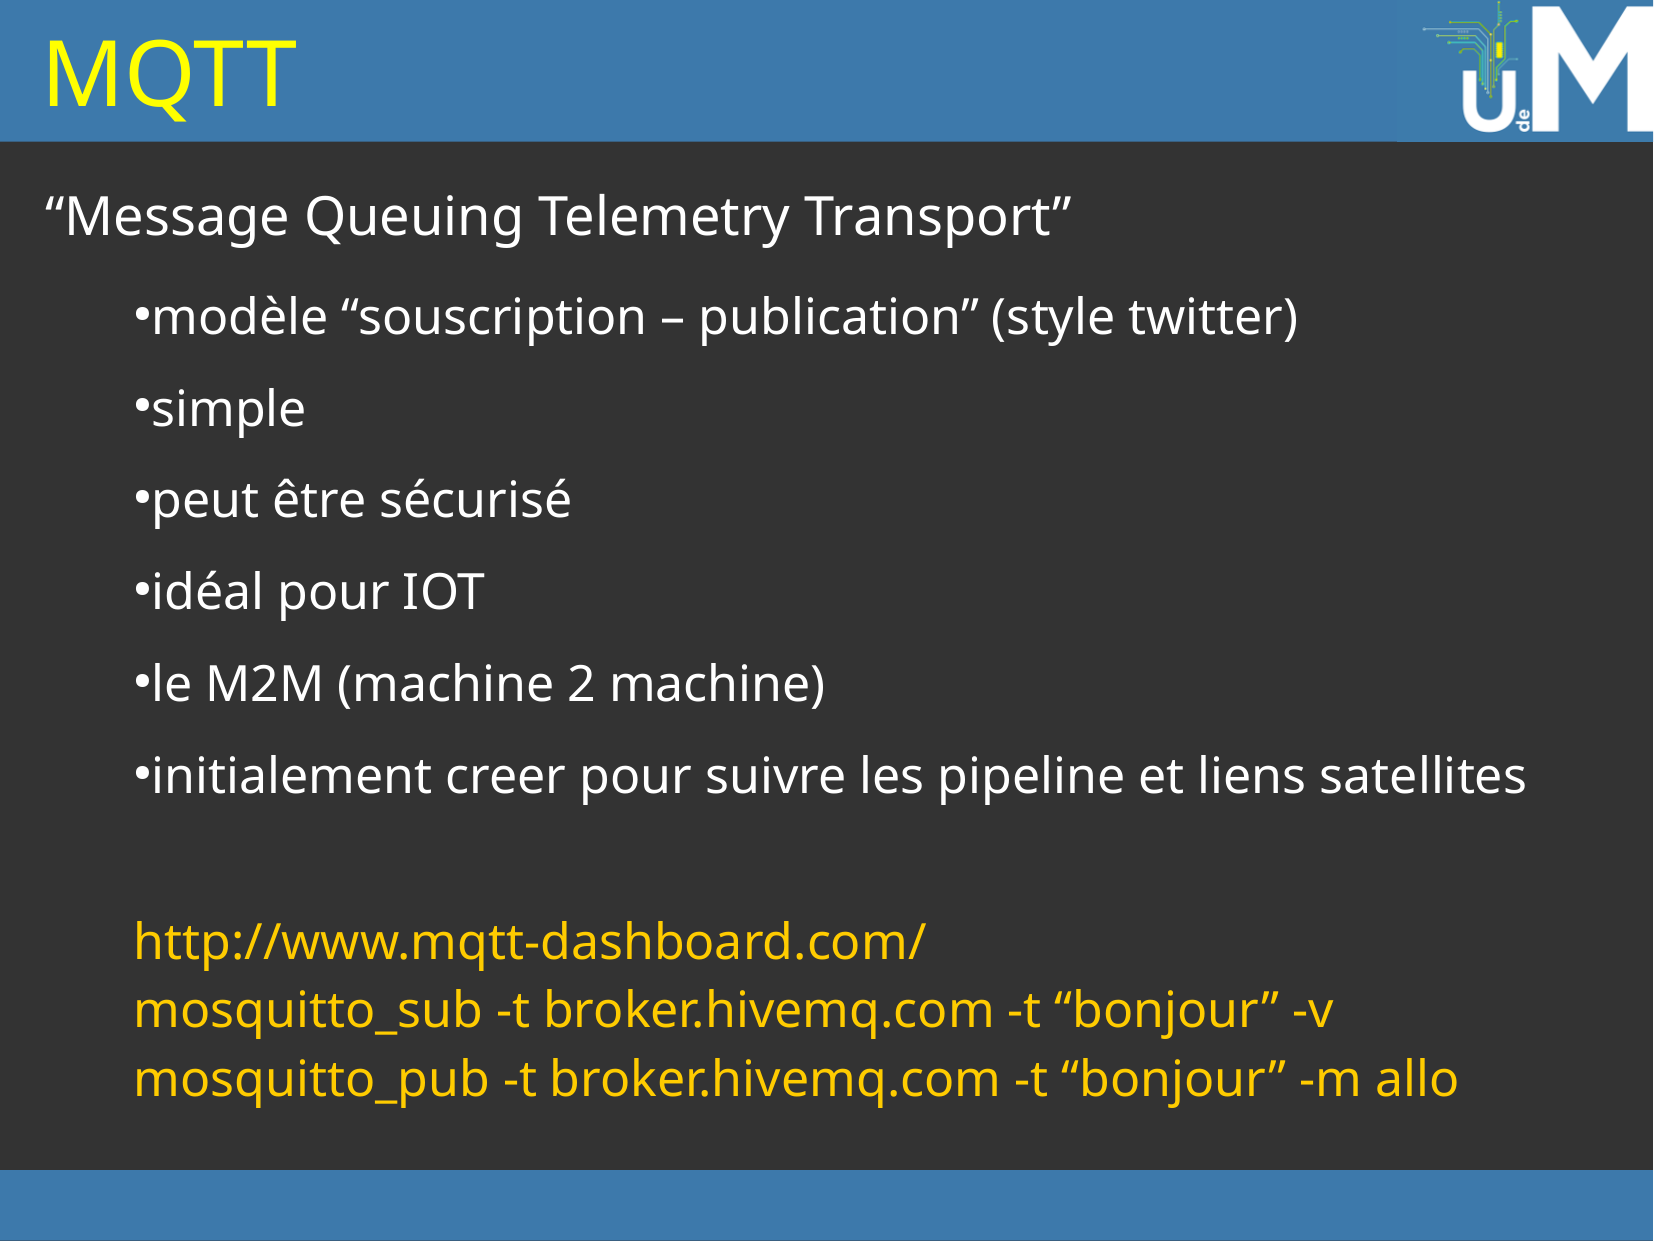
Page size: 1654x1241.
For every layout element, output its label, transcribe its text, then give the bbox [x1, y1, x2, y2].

picture [1397, 0, 1654, 142]
title MQTT [41, 11, 1411, 130]
list “Message Queuing Telemetry Transport” modèle “souscription – publication” (style twitter) simple peut être sécurisé idéal pour IOT le M2M (machine 2 machine) initialement creer pour suivre les pipeline et liens satellites http://www.mqtt-dashboard.com/ mosquitto_sub -t broker.hivemq.com -t “bonjour” -v mosquitto_pub -t broker.hivemq.com -t “bonjour” -m allo [45, 177, 1606, 1141]
